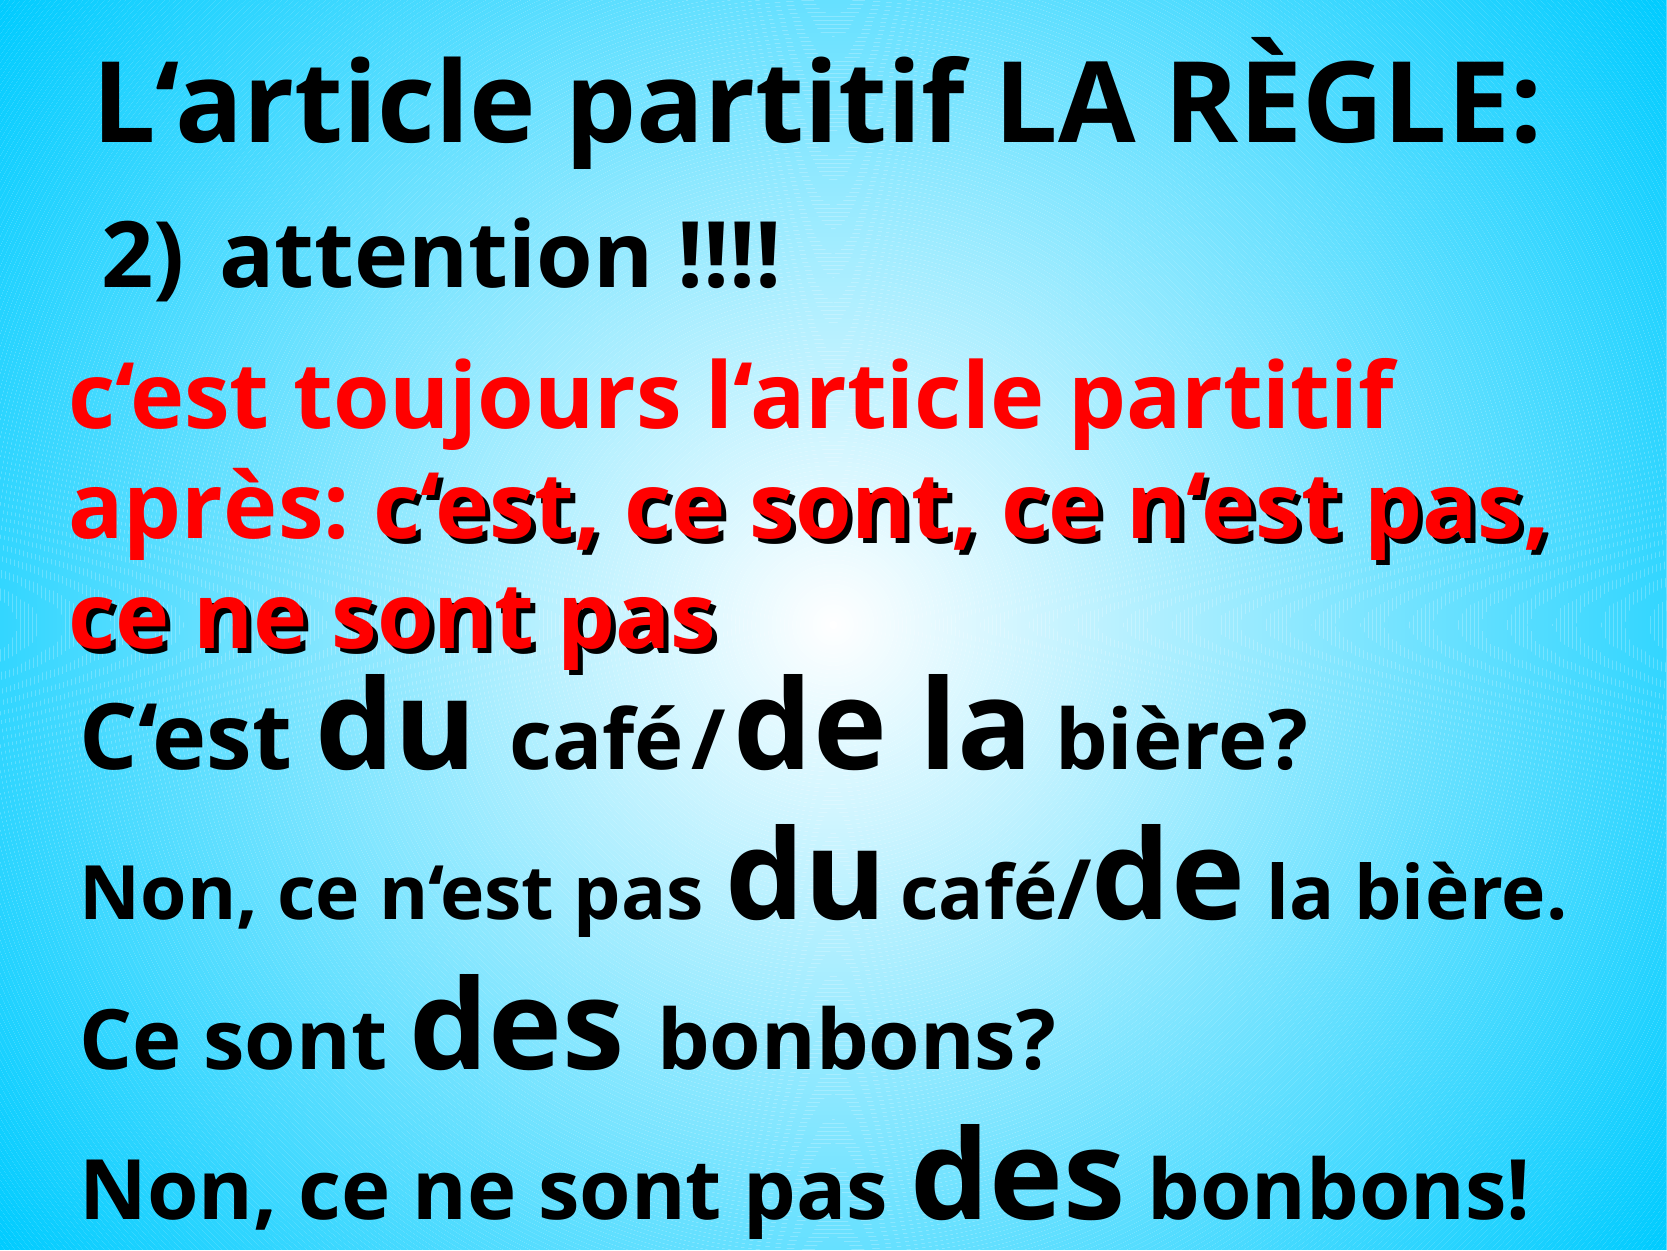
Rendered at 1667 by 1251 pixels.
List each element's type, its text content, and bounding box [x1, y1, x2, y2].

text_box C‘est du café / de la bière? Non, ce n‘est pas du café/de la bière. Ce sont des bonbons? Non, ce ne sont pas des bonbons! [65, 637, 1667, 1250]
list 2) attention !!!! [30, 188, 1153, 318]
text_box c‘est toujours l‘article partitif après: c‘est, ce sont, ce n‘est pas, ce ne sont pas [54, 330, 1660, 675]
text_box L‘article partitif LA RÈGLE: [77, 22, 1667, 173]
